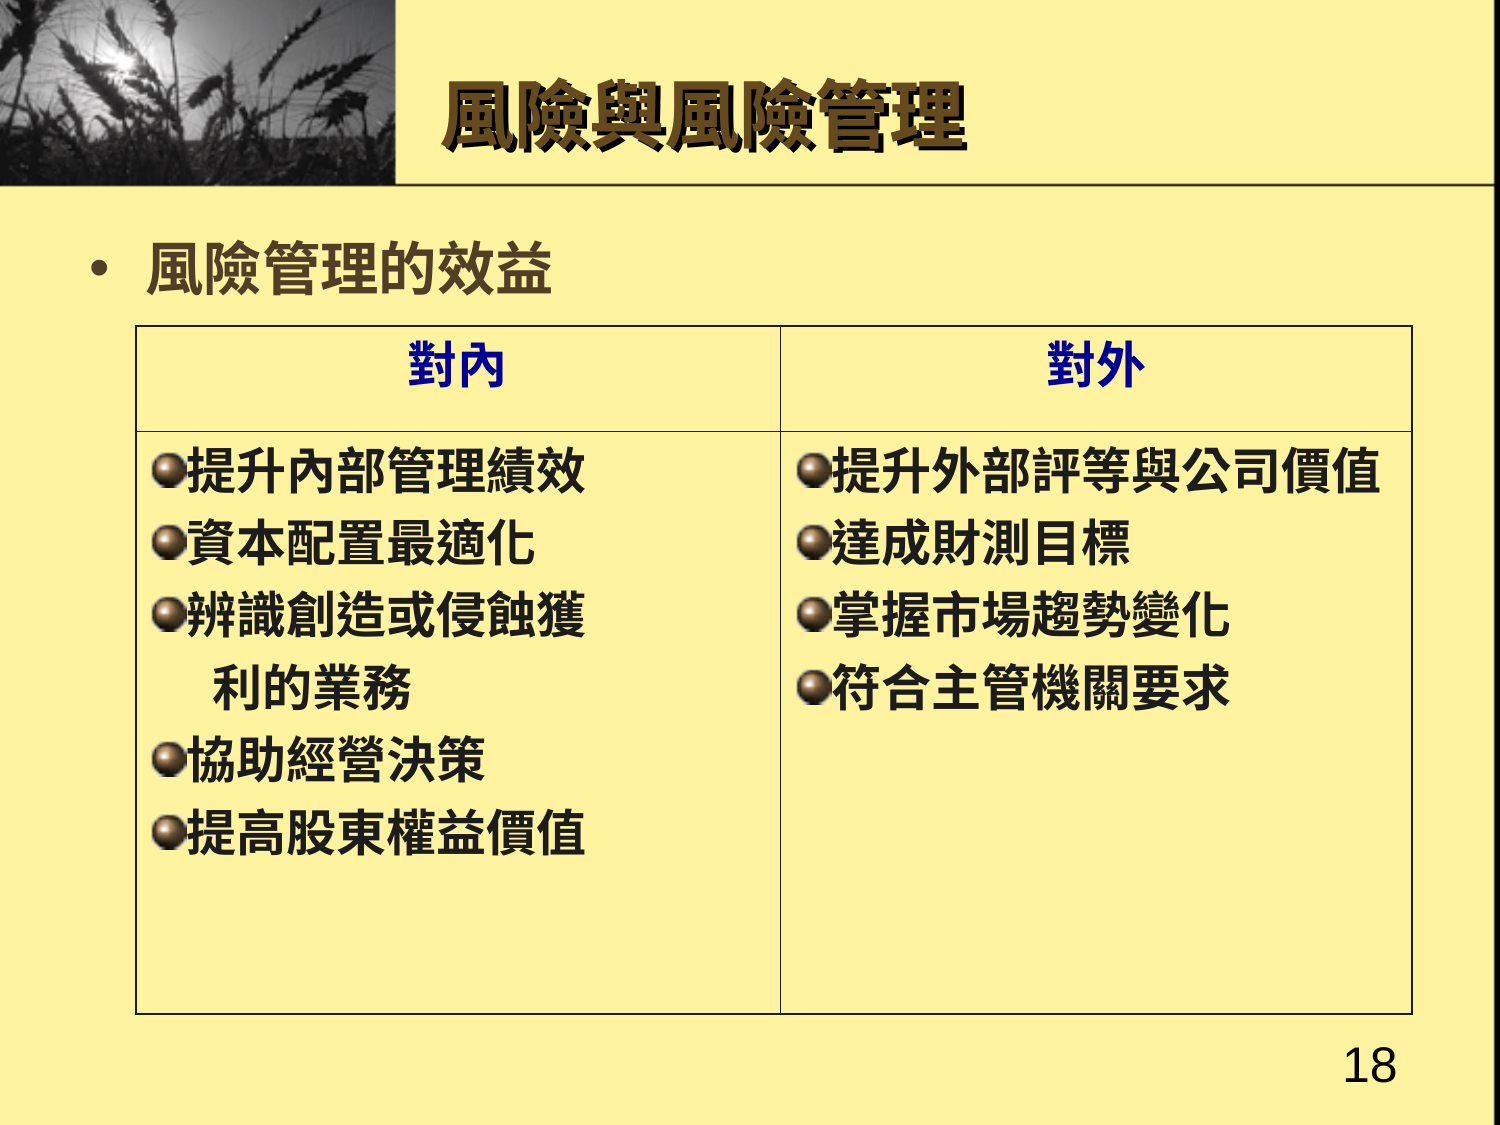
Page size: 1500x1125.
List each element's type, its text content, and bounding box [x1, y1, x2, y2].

table_cell 提升內部管理績效 資本配置最適化 辨識創造或侵蝕獲 利的業務 協助經營決策 提高股東權益價值 [137, 432, 780, 1013]
table_header 對外 [781, 327, 1411, 431]
title 風險與風險管理 [424, 14, 1413, 211]
table_cell 提升外部評等與公司價值 達成財測目標 掌握市場趨勢變化 符合主管機關要求 [781, 432, 1411, 1013]
picture [0, 0, 1500, 1125]
list 風險管理的效益 [74, 224, 732, 976]
table_header 對內 [137, 327, 780, 431]
